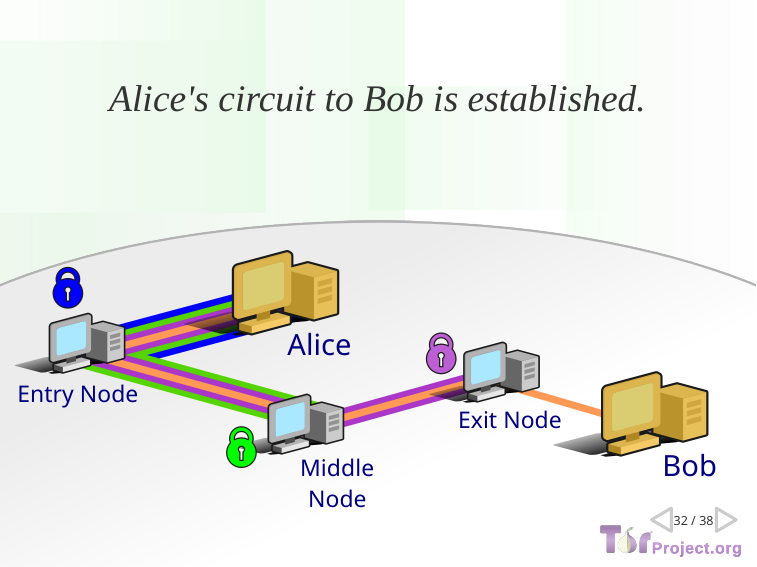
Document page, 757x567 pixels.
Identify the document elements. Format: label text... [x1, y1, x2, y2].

text_box 61 / 38 [618, 504, 756, 555]
text_box Alice [263, 317, 376, 368]
text_box [716, 508, 737, 532]
picture [0, 0, 757, 567]
text_box [651, 508, 672, 532]
text_box Bob [633, 438, 747, 489]
text_box Entry Node [0, 371, 162, 414]
text_box Alice's circuit to Bob is established. [0, 70, 756, 127]
text_box Exit Node [426, 396, 595, 440]
text_box Middle Node [253, 444, 422, 488]
